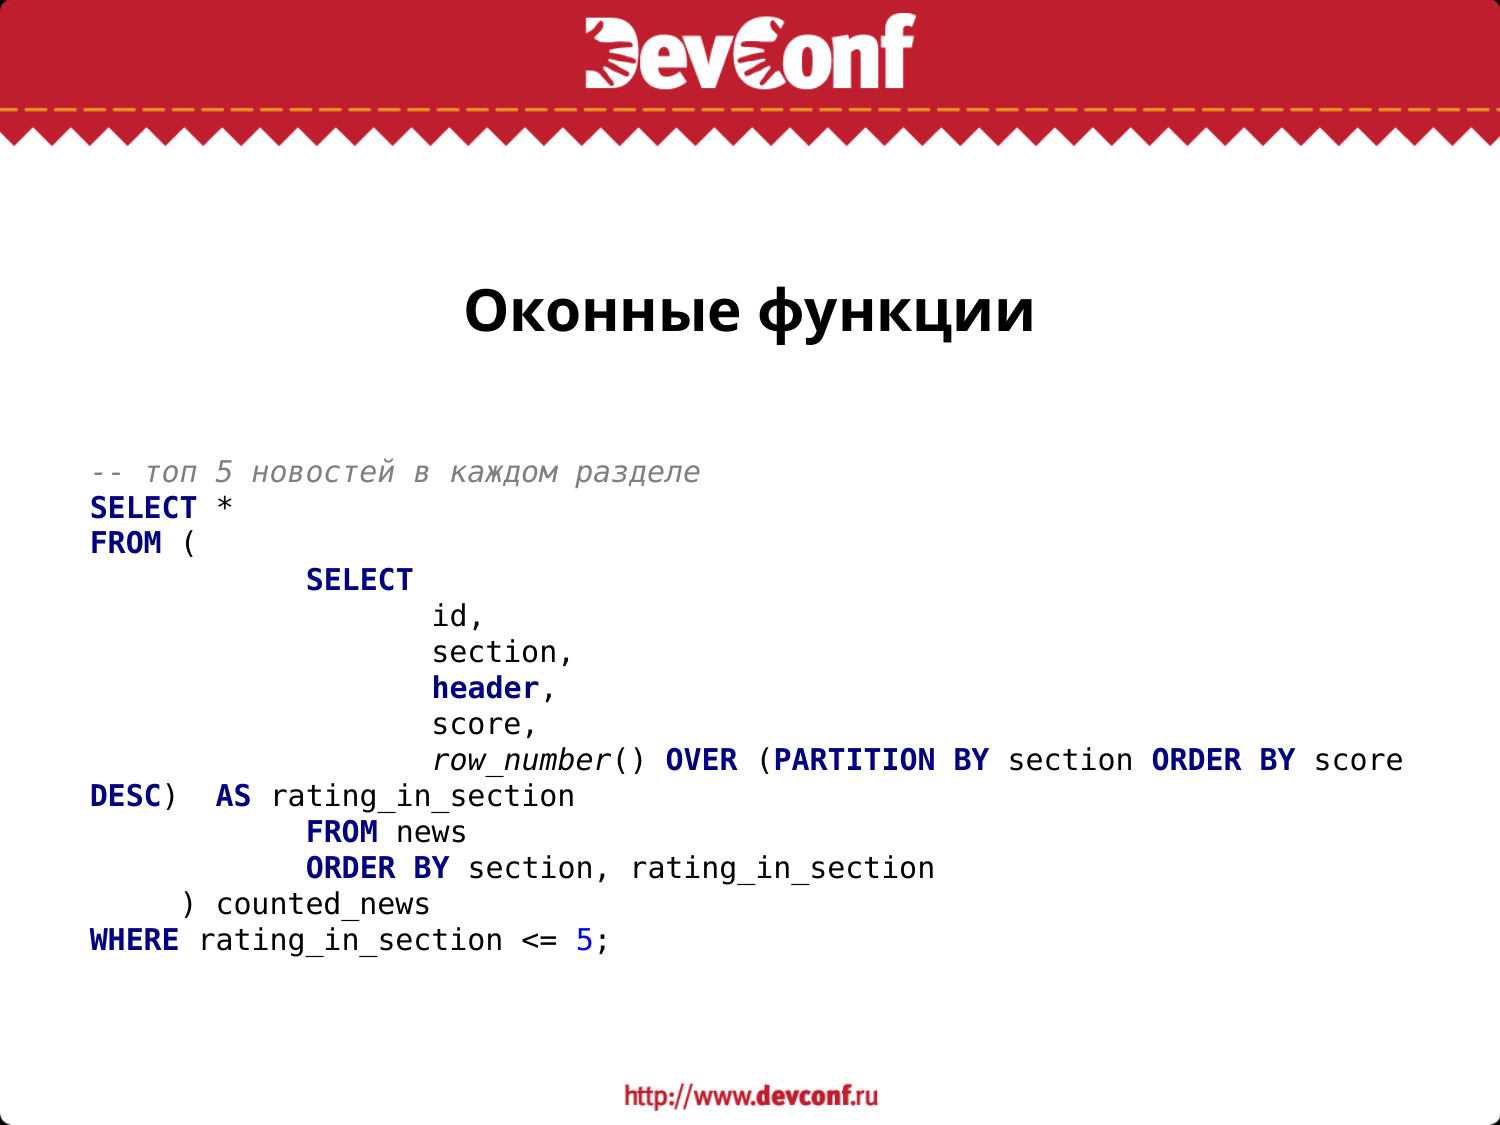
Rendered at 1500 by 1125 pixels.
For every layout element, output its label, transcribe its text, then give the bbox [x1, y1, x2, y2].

list -- топ 5 новостей в каждом разделе SELECT * FROM ( SELECT id, section, header, score, row_number() OVER (PARTITION BY section ORDER BY score DESC) AS rating_in_section FROM news ORDER BY section, rating_in_section ) counted_news WHERE rating_in_section <= 5; [75, 444, 1426, 965]
picture [0, 0, 1500, 1125]
title Оконные функции [75, 219, 1426, 398]
